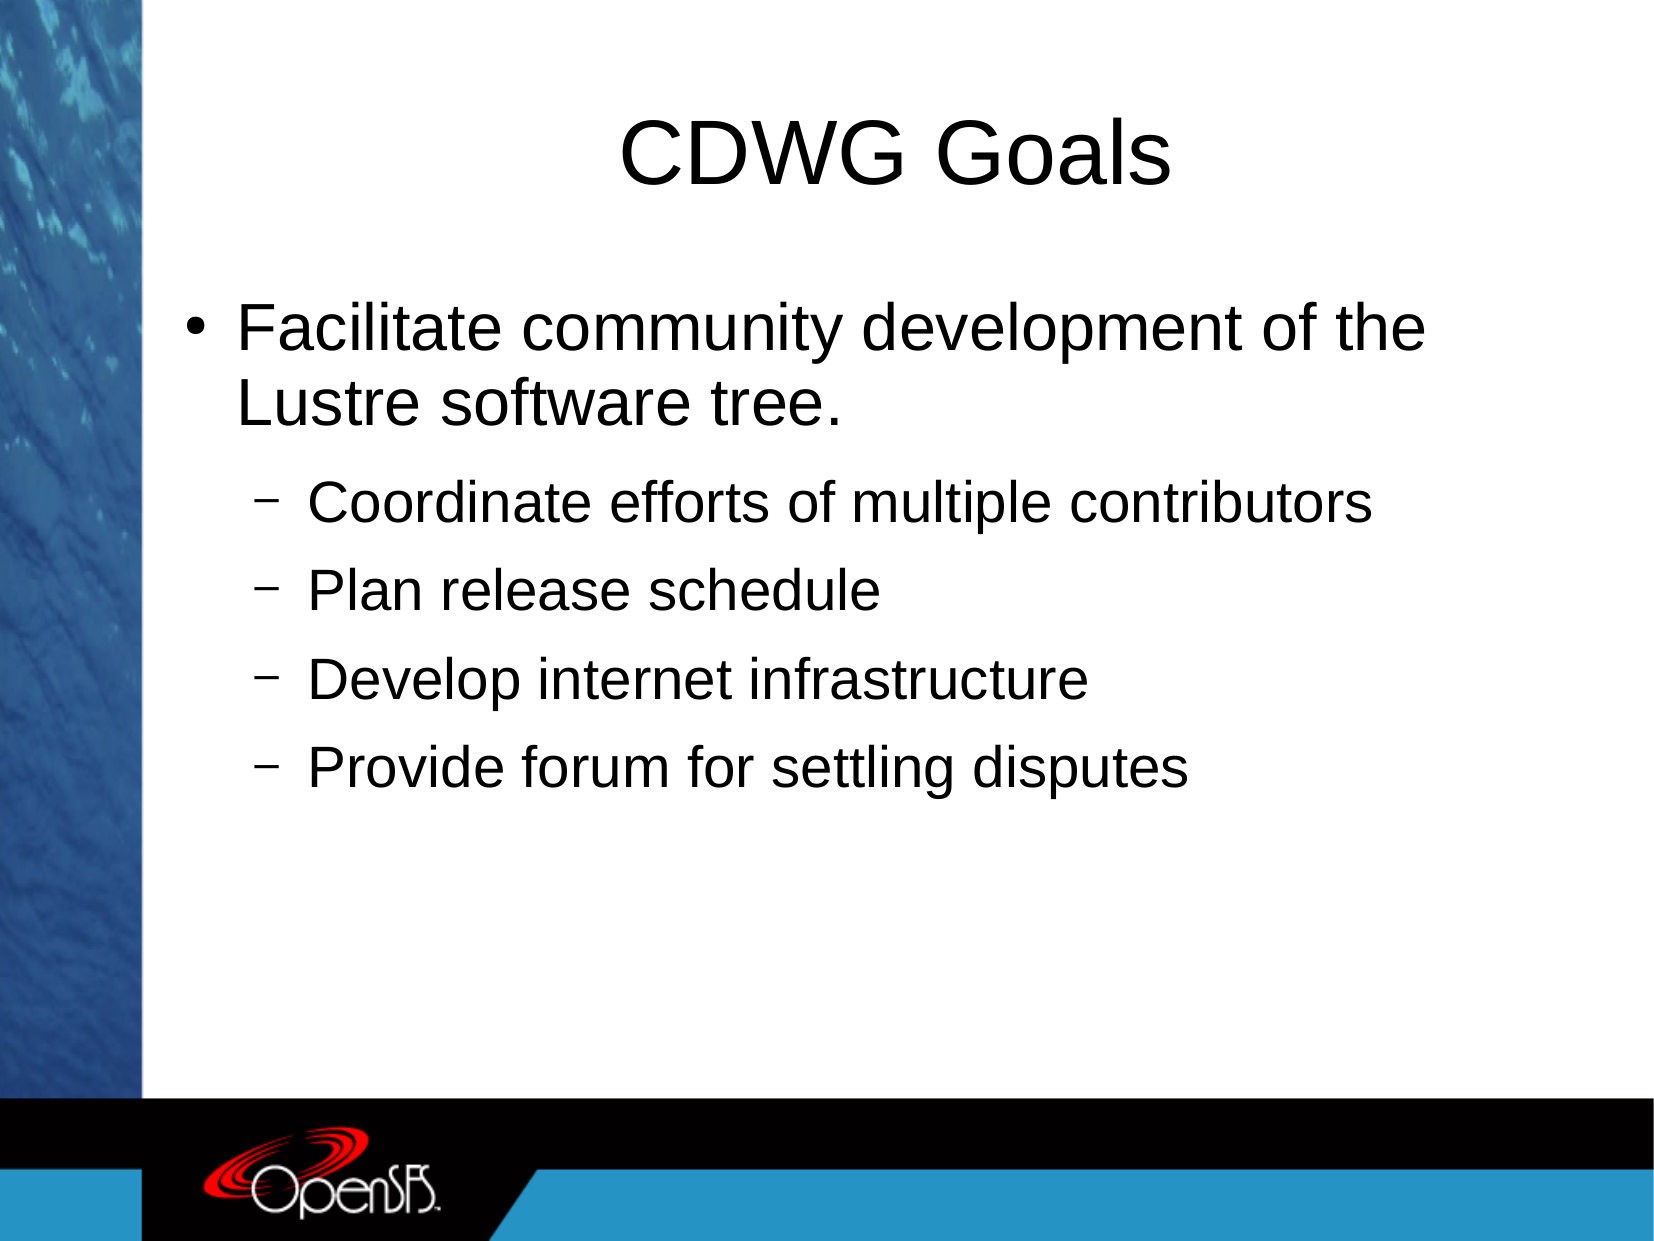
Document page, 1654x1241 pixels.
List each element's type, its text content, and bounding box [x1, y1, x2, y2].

picture [0, 0, 1654, 1241]
list Facilitate community development of the Lustre software tree. Coordinate efforts of multiple contributors Plan release schedule Develop internet infrastructure Provide forum for settling disputes [166, 290, 1622, 1010]
title CDWG Goals [163, 49, 1630, 257]
